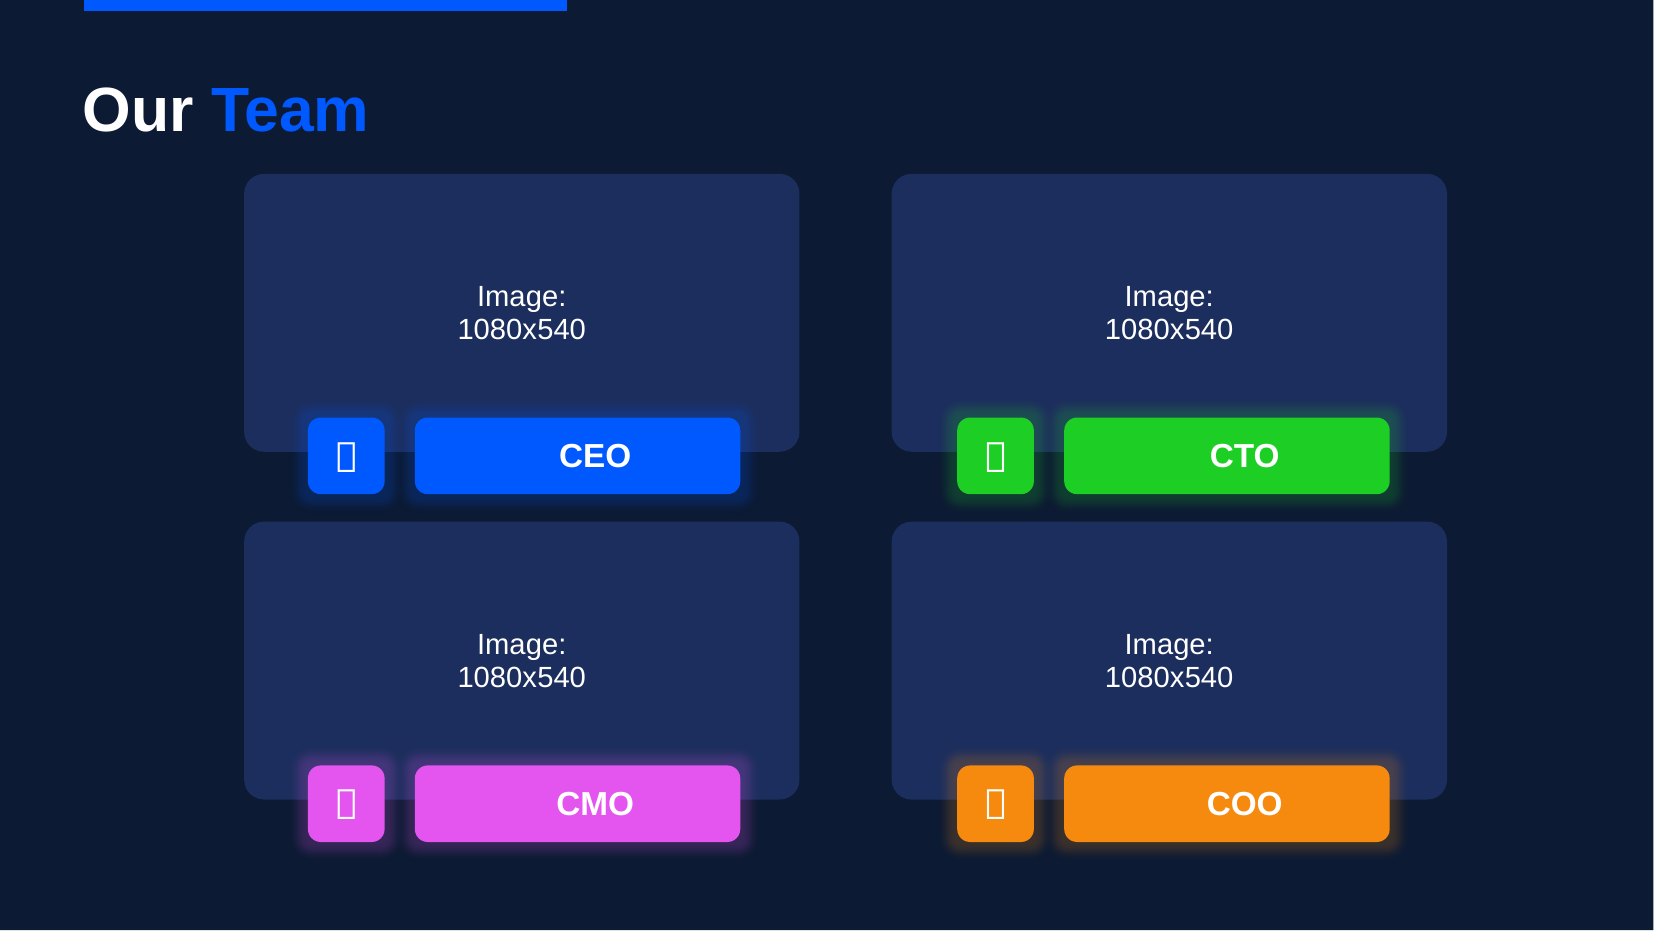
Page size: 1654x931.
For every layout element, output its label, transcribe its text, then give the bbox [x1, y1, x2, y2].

text_box COO [1064, 765, 1390, 843]
text_box Image: 1080x540 [891, 521, 1448, 800]
text_box  [957, 417, 1034, 495]
text_box CMO [414, 765, 741, 843]
text_box  [957, 765, 1034, 843]
text_box Image: 1080x540 [244, 521, 800, 800]
text_box  [307, 417, 385, 495]
text_box CEO [414, 417, 741, 495]
text_box Image: 1080x540 [244, 188, 800, 452]
text_box Image: 1080x540 [891, 188, 1448, 452]
title Our Team [82, 75, 1576, 188]
text_box CTO [1064, 417, 1390, 495]
text_box  [307, 765, 385, 843]
